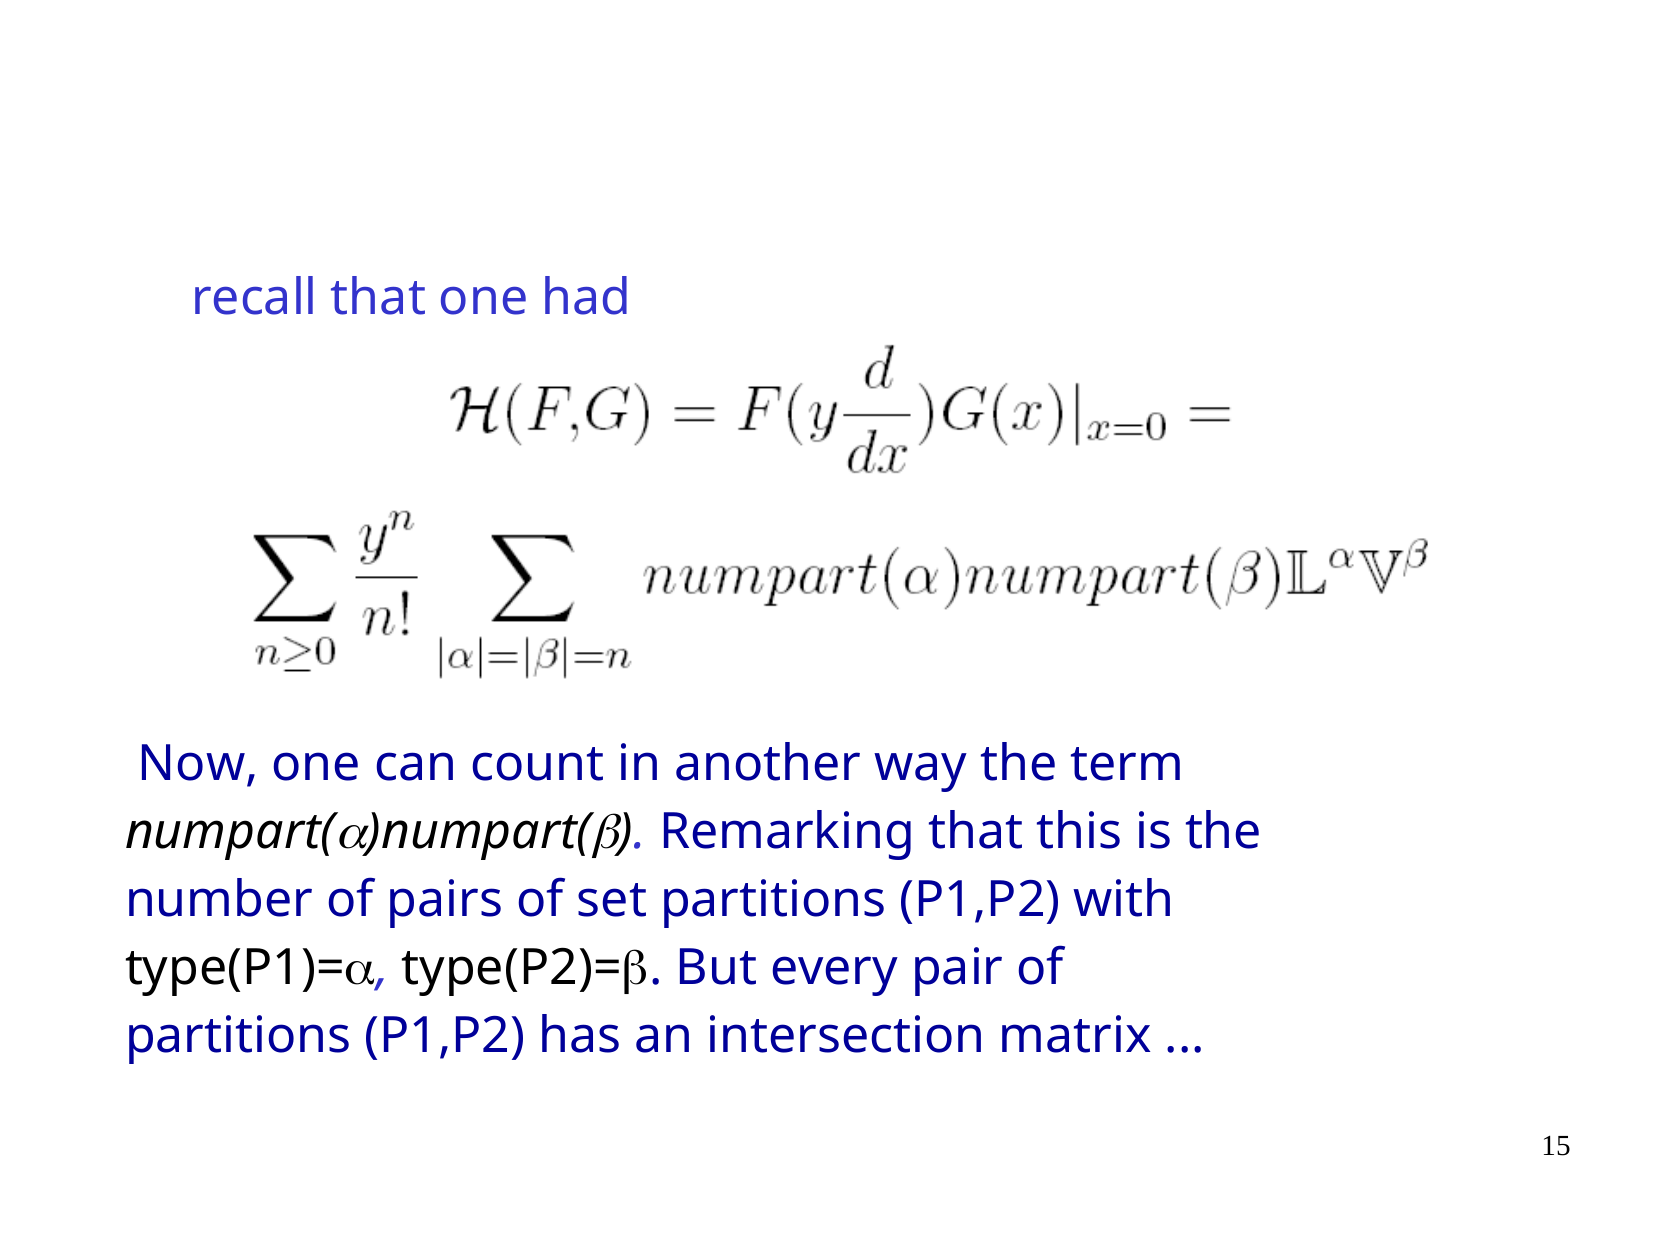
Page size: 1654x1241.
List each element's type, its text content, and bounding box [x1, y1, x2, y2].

picture [206, 330, 1440, 689]
text_box Now, one can count in another way the term numpart()numpart(). Remarking that this is the number of pairs of set partitions (P1,P2) with type(P1)=, type(P2)=. But every pair of partitions (P1,P2) has an intersection matrix ... [110, 718, 1291, 1076]
text_box recall that one had [176, 253, 647, 338]
